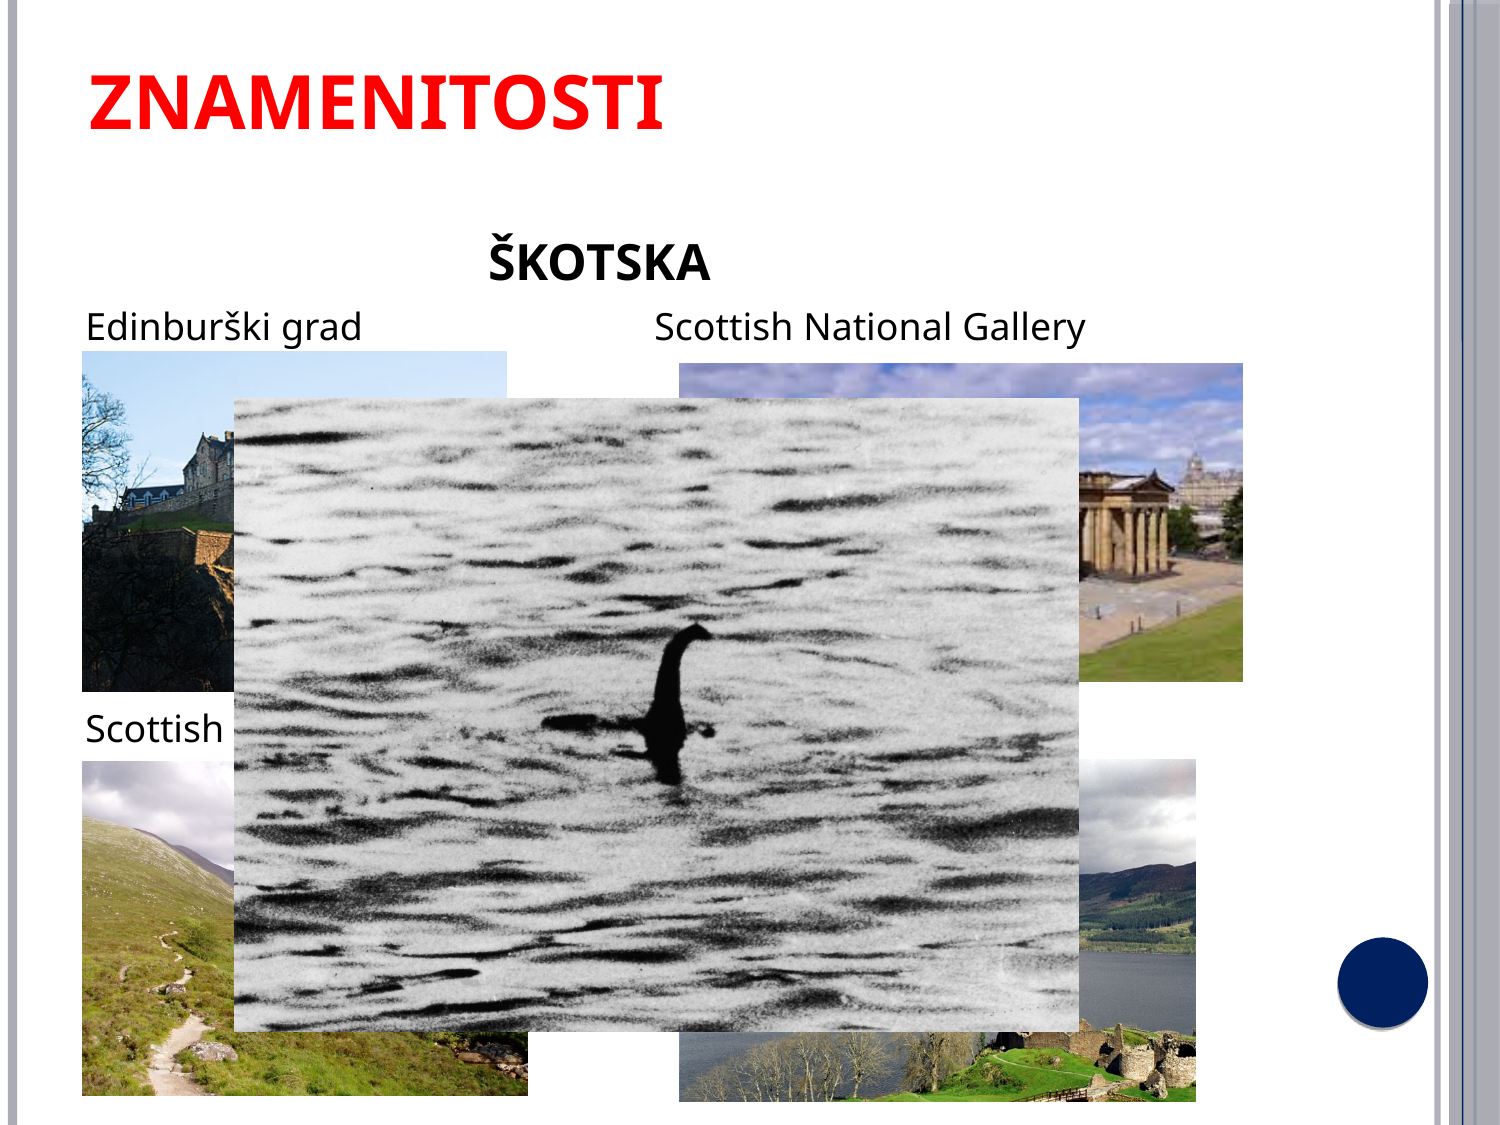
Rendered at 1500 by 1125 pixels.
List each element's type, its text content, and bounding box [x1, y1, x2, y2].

title znamenitosti [75, 45, 1300, 153]
list ŠKOTSKA Edinburški grad Scottish National Gallery Scottish Highlands Loch Ness [70, 222, 1325, 1098]
picture [82, 351, 1243, 1102]
